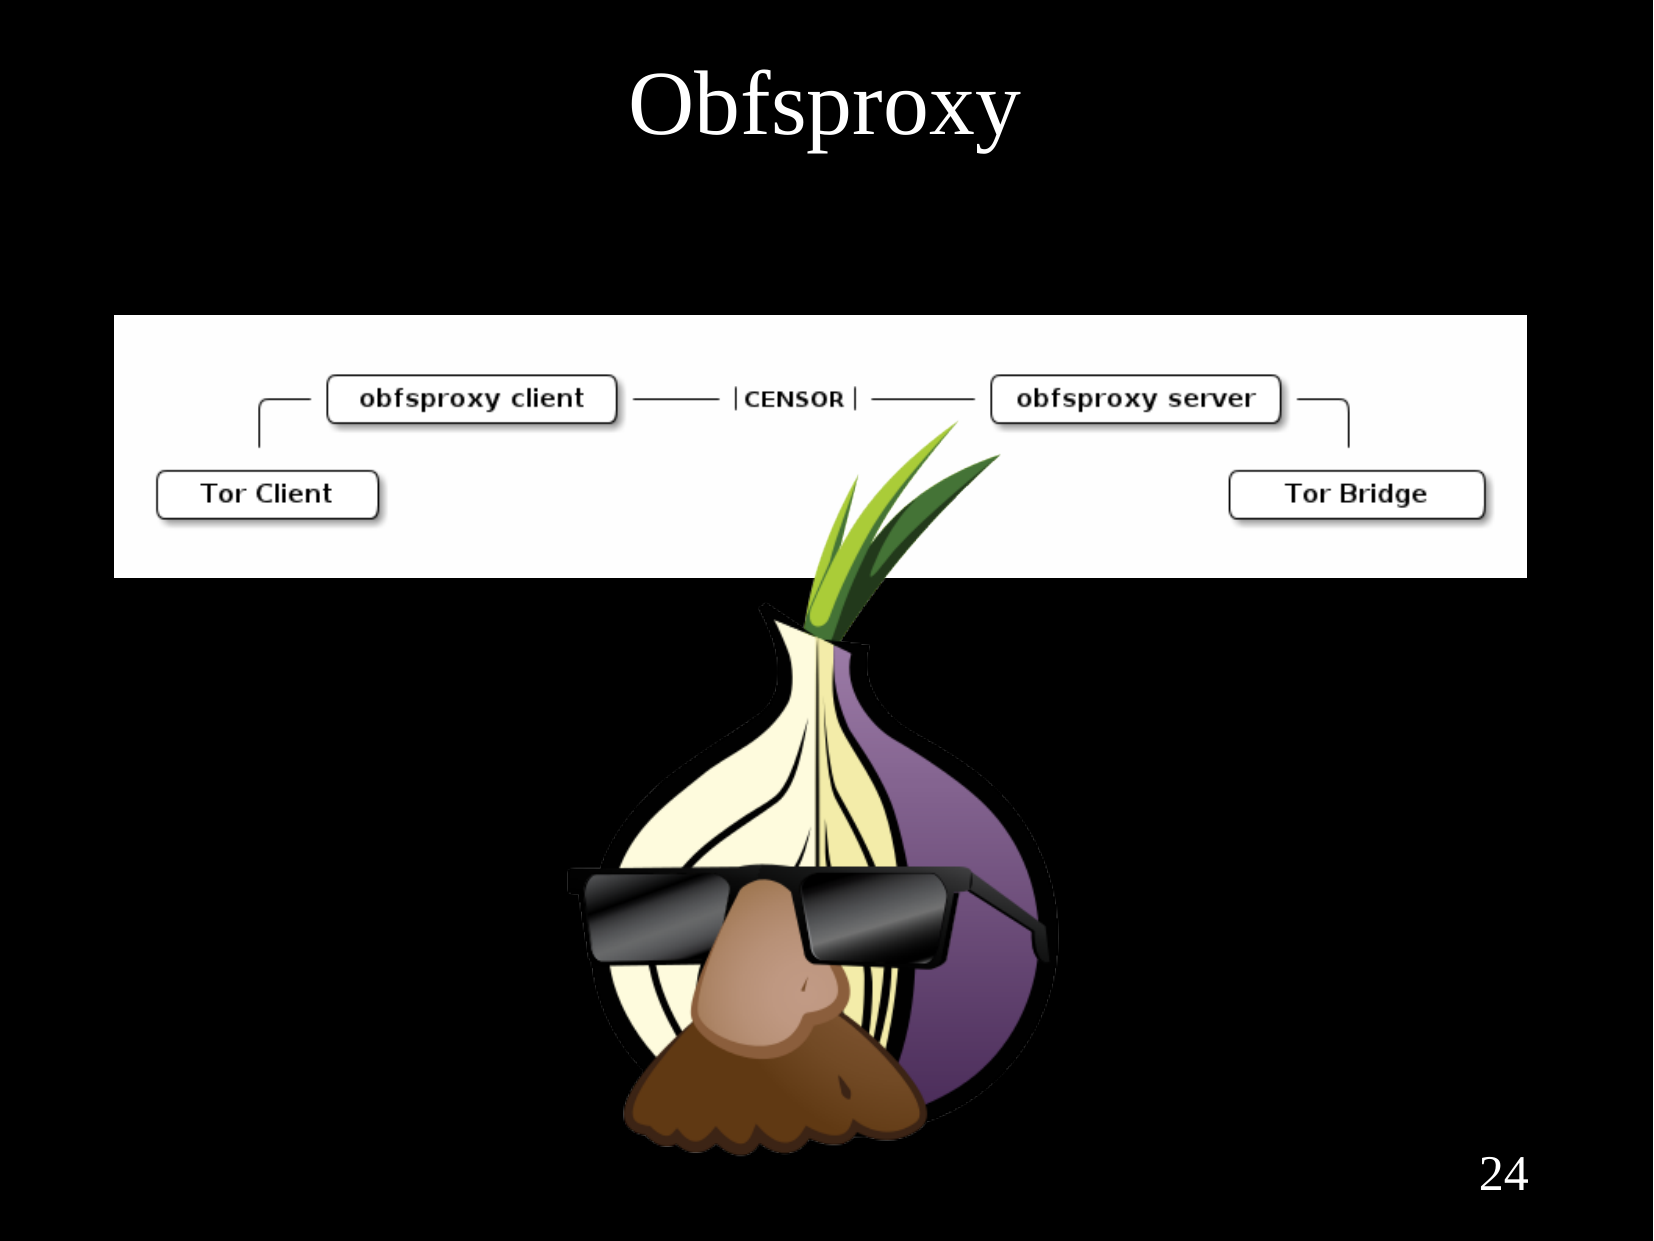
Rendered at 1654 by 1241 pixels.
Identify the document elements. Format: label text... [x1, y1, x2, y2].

title Obfsproxy [119, 0, 1532, 208]
picture [114, 315, 1527, 1189]
